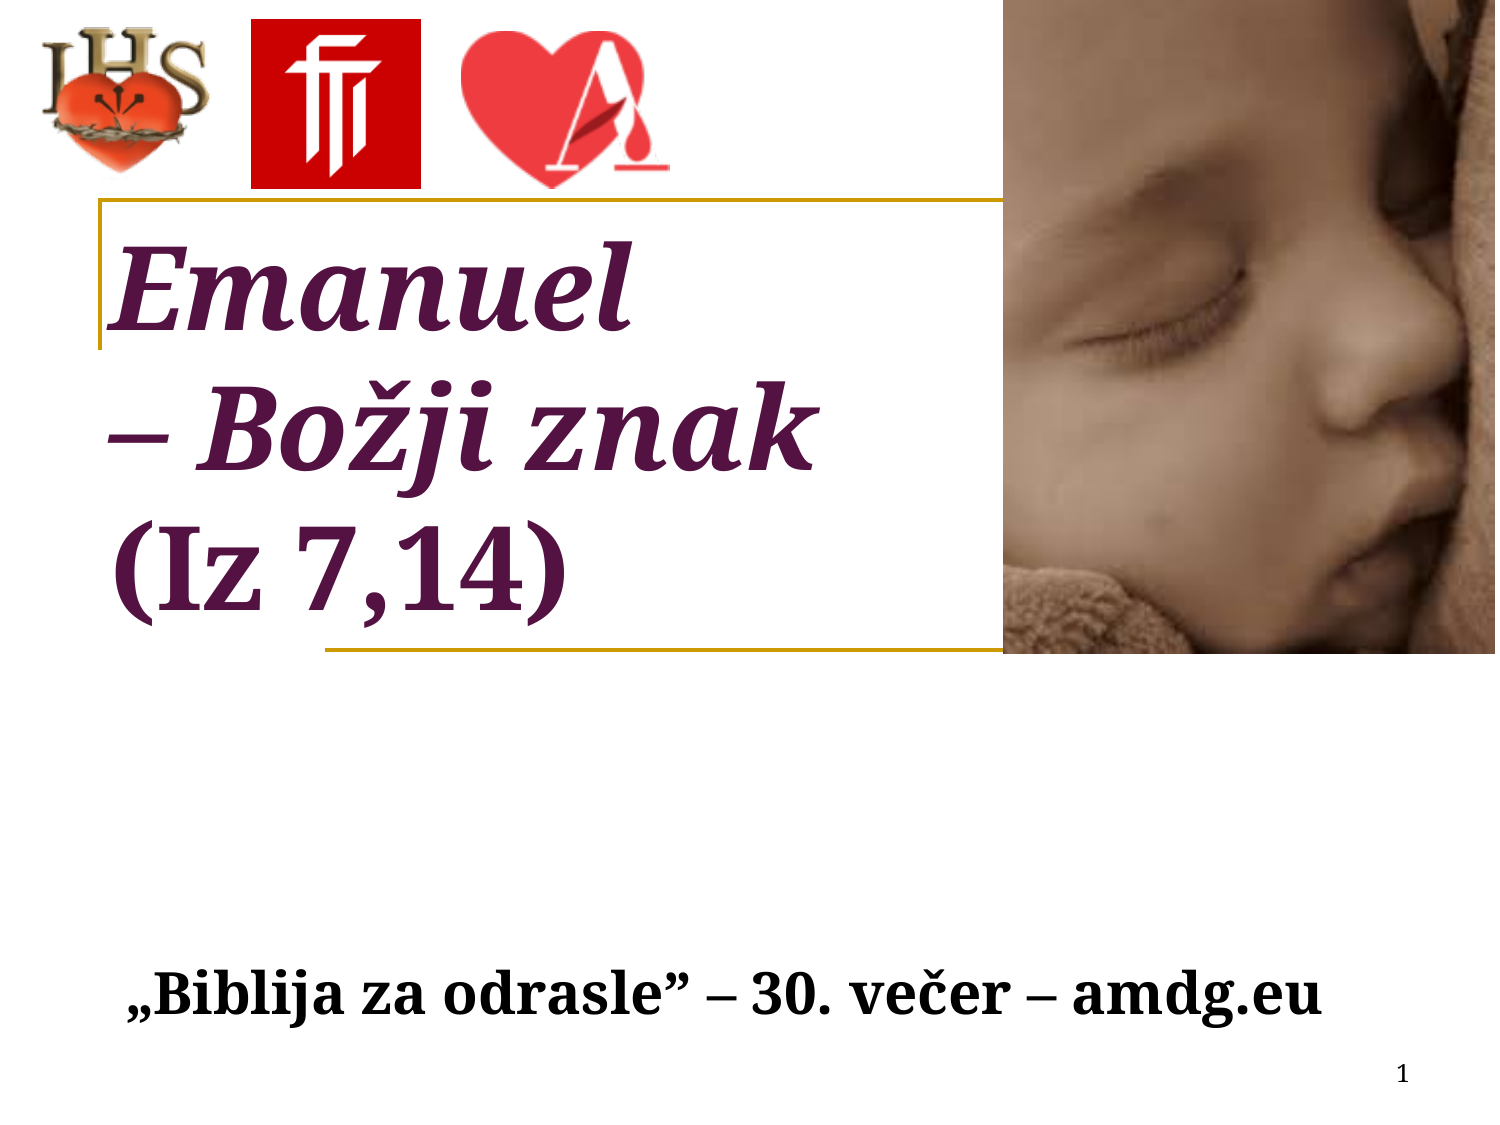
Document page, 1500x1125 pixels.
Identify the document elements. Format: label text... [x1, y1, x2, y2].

picture [251, 19, 421, 189]
text_box „Biblija za odrasle” – 30. večer – amdg.eu [110, 948, 1388, 1034]
text_box <number> [1074, 1024, 1426, 1100]
picture [41, 10, 211, 180]
picture [1003, 0, 1495, 654]
title Emanuel – Božji znak (Iz 7,14) [94, 206, 1477, 656]
picture [461, 31, 670, 189]
